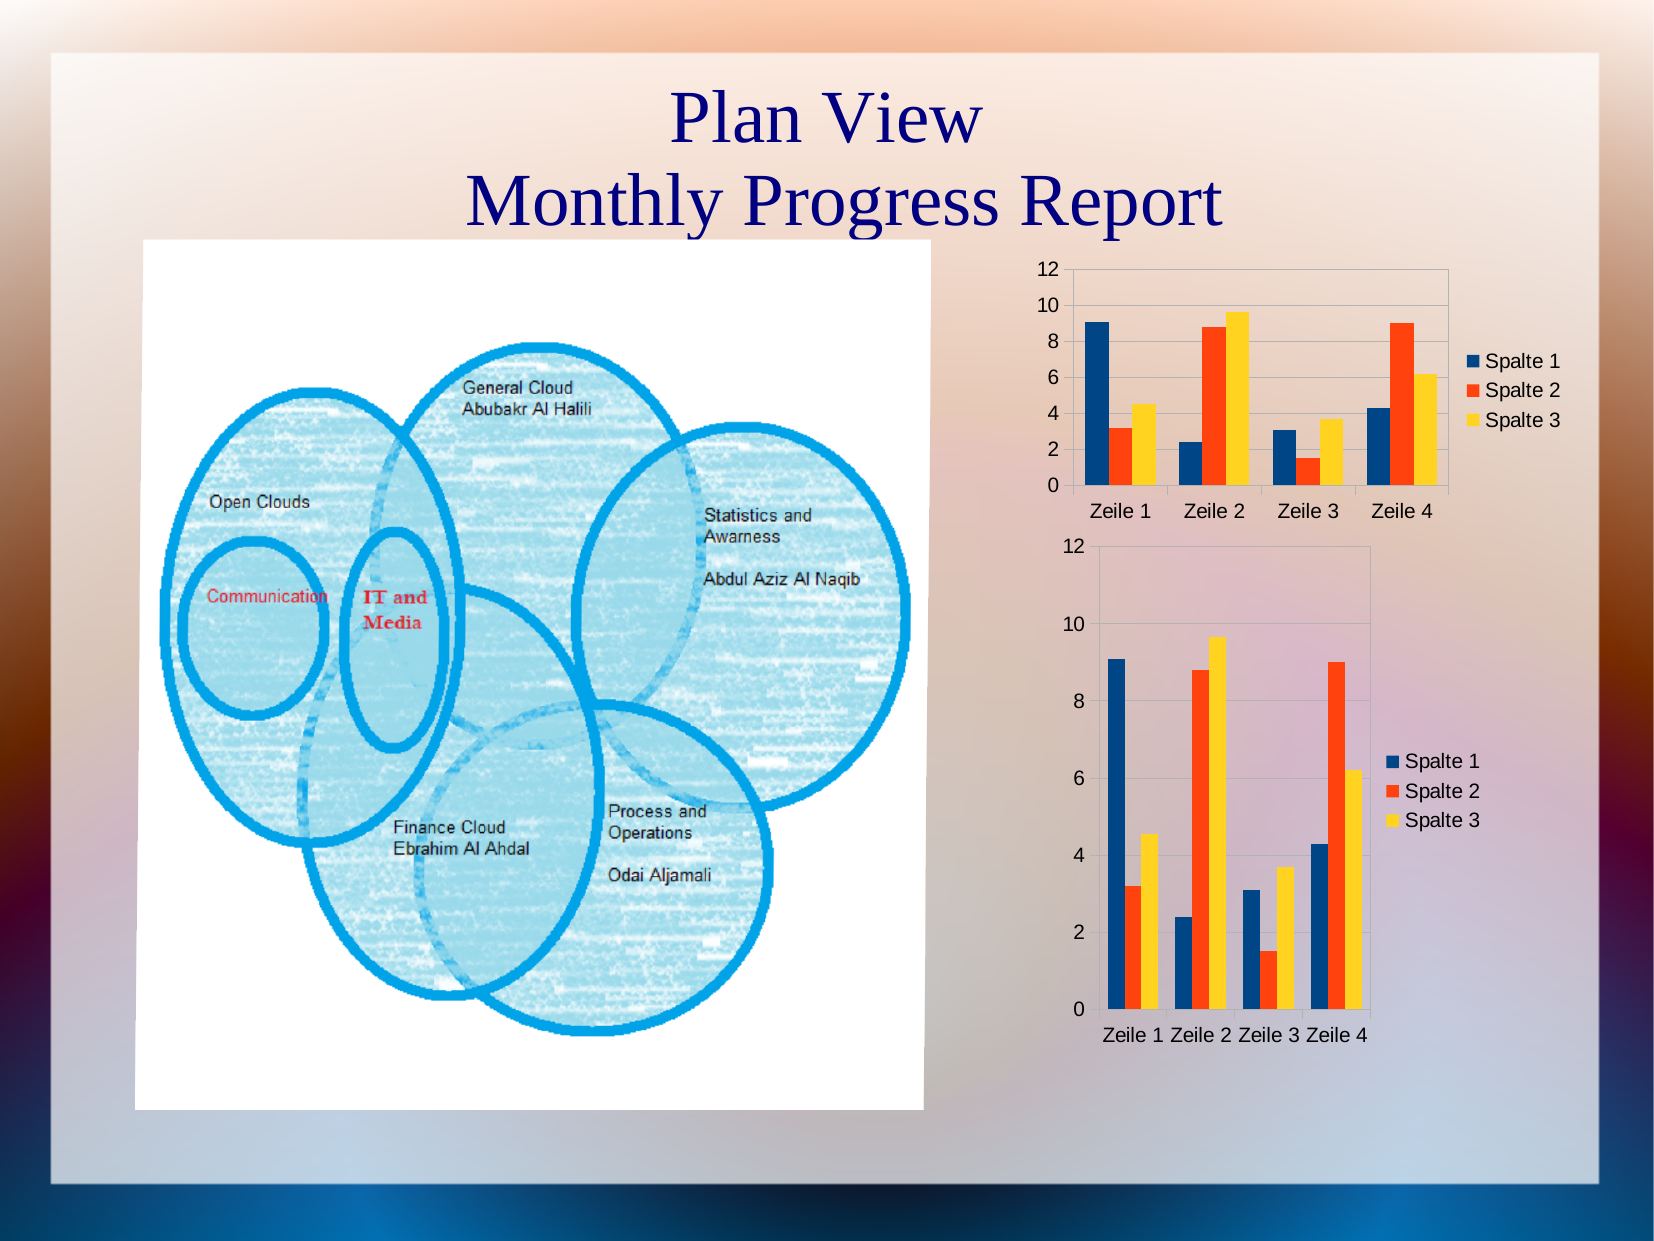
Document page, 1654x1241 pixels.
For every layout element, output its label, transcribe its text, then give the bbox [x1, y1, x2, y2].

chart [1025, 252, 1580, 1059]
picture [0, 0, 1654, 1241]
title Plan View Monthly Progress Report [82, 55, 1571, 263]
